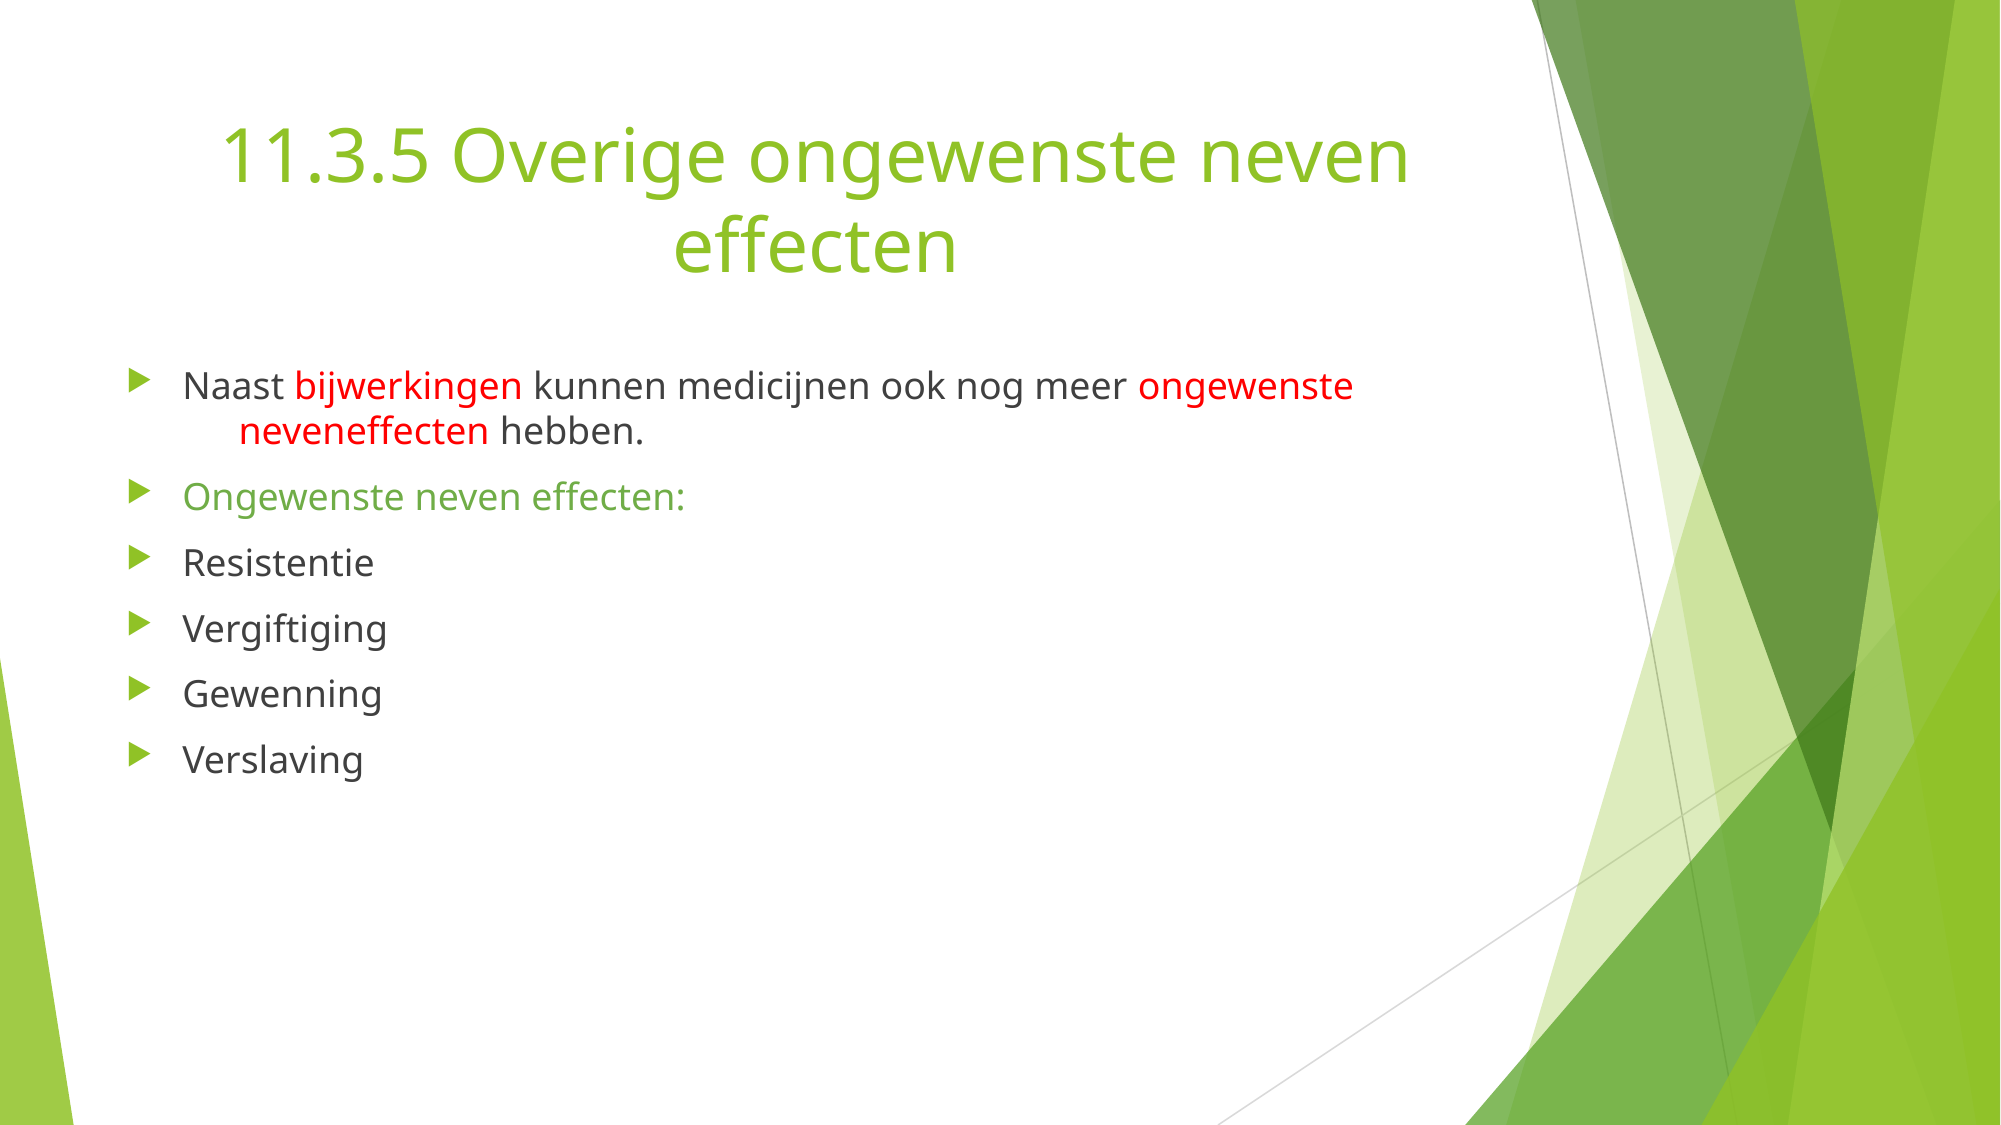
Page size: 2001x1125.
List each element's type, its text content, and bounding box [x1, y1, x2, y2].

title 11.3.5 Overige ongewenste neven effecten [111, 99, 1522, 317]
list Naast bijwerkingen kunnen medicijnen ook nog meer ongewenste neveneffecten hebben. Ongewenste neven effecten: Resistentie Vergiftiging Gewenning Verslaving [111, 354, 1522, 992]
